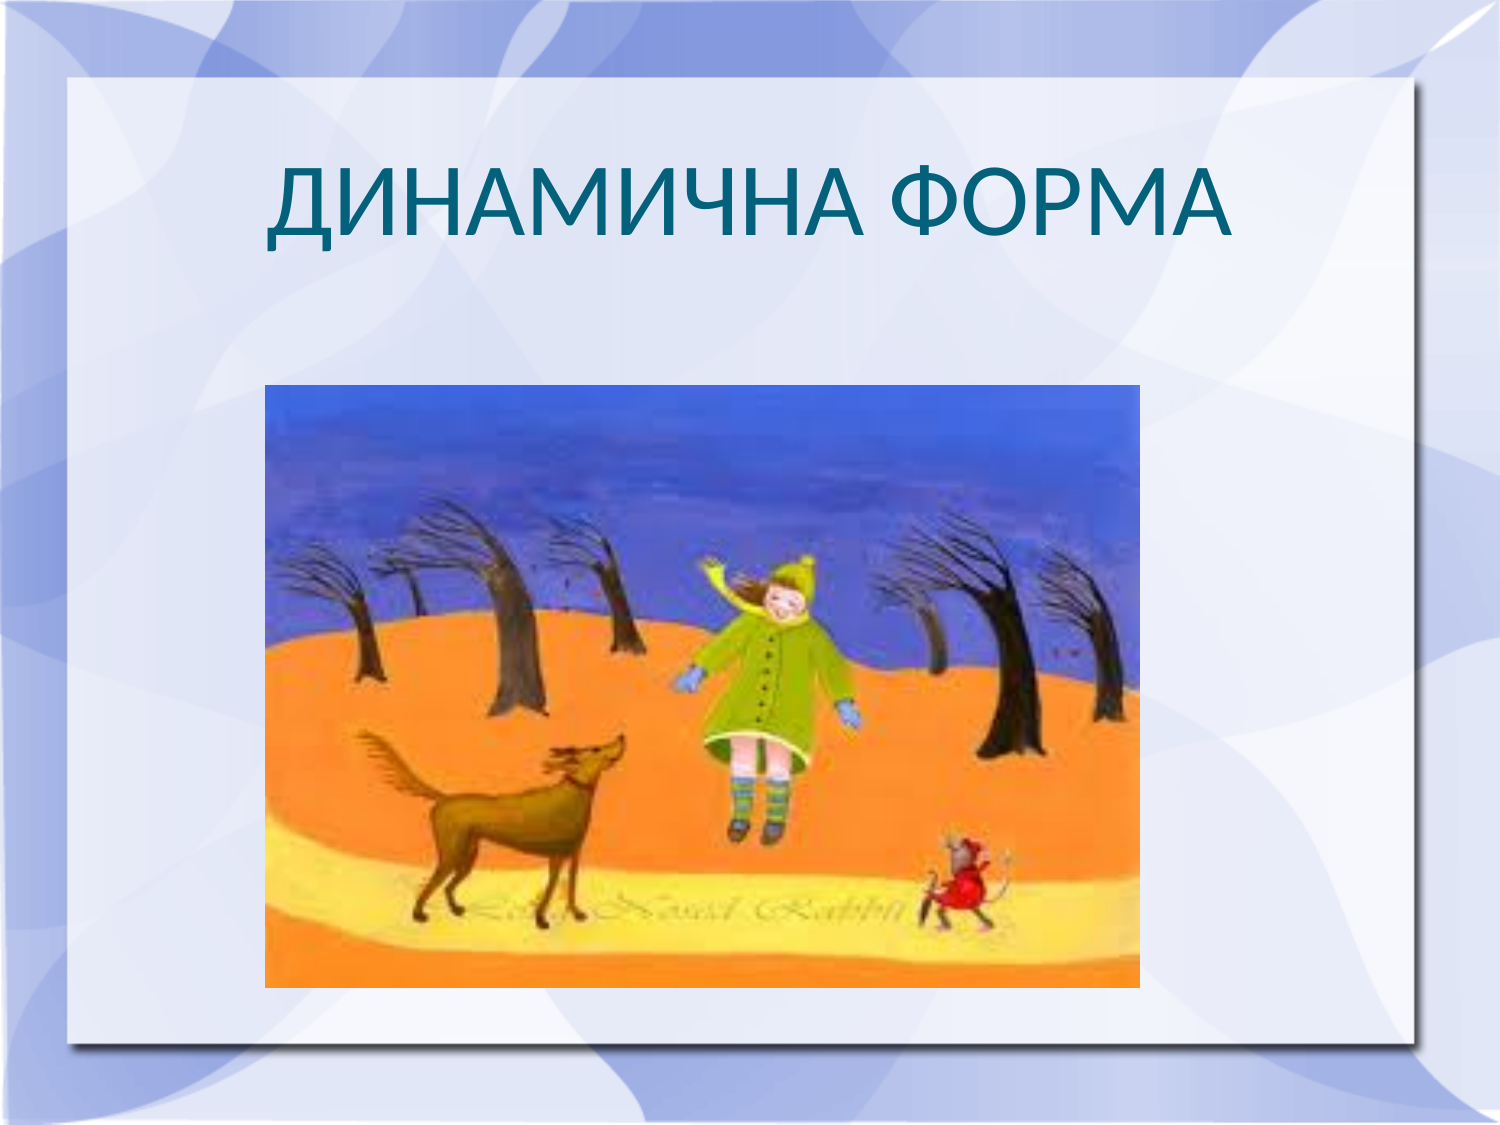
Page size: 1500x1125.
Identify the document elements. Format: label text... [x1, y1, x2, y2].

title ДИНАМИЧНА ФОРМА [75, 115, 1425, 303]
picture [0, 0, 1500, 1125]
